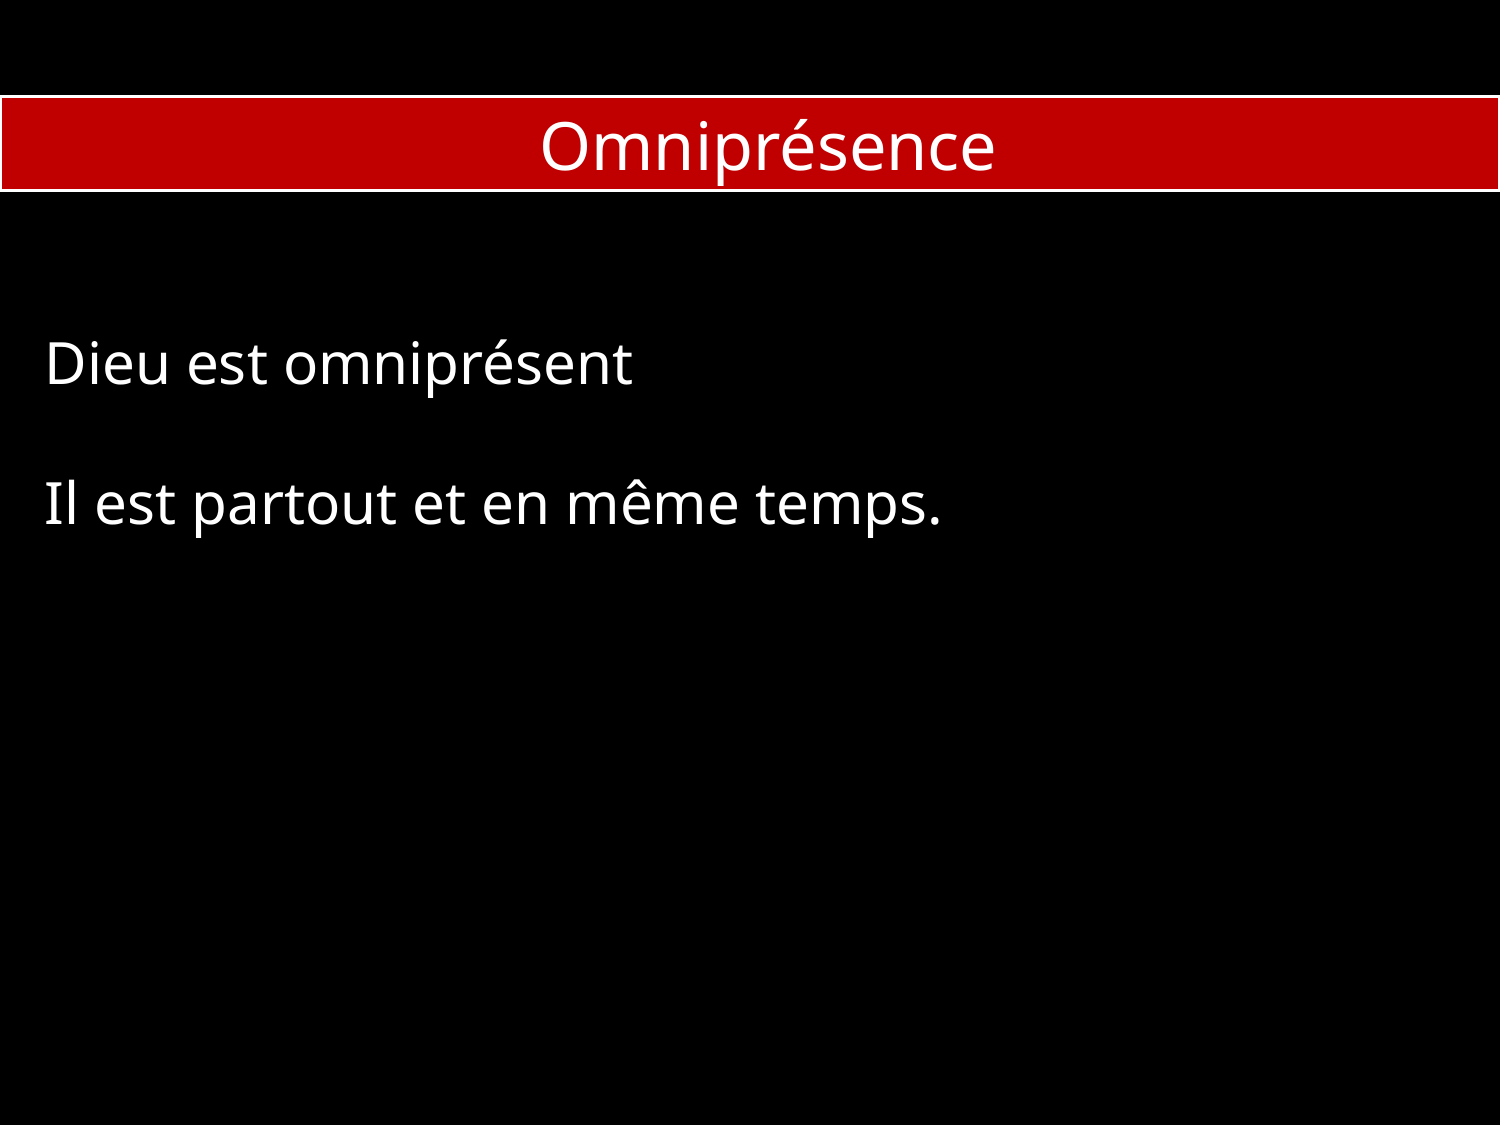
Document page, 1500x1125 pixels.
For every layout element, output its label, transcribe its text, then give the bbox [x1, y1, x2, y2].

text_box Dieu est omniprésent Il est partout et en même temps. [30, 319, 1470, 544]
text_box Omniprésence [0, 96, 1500, 191]
